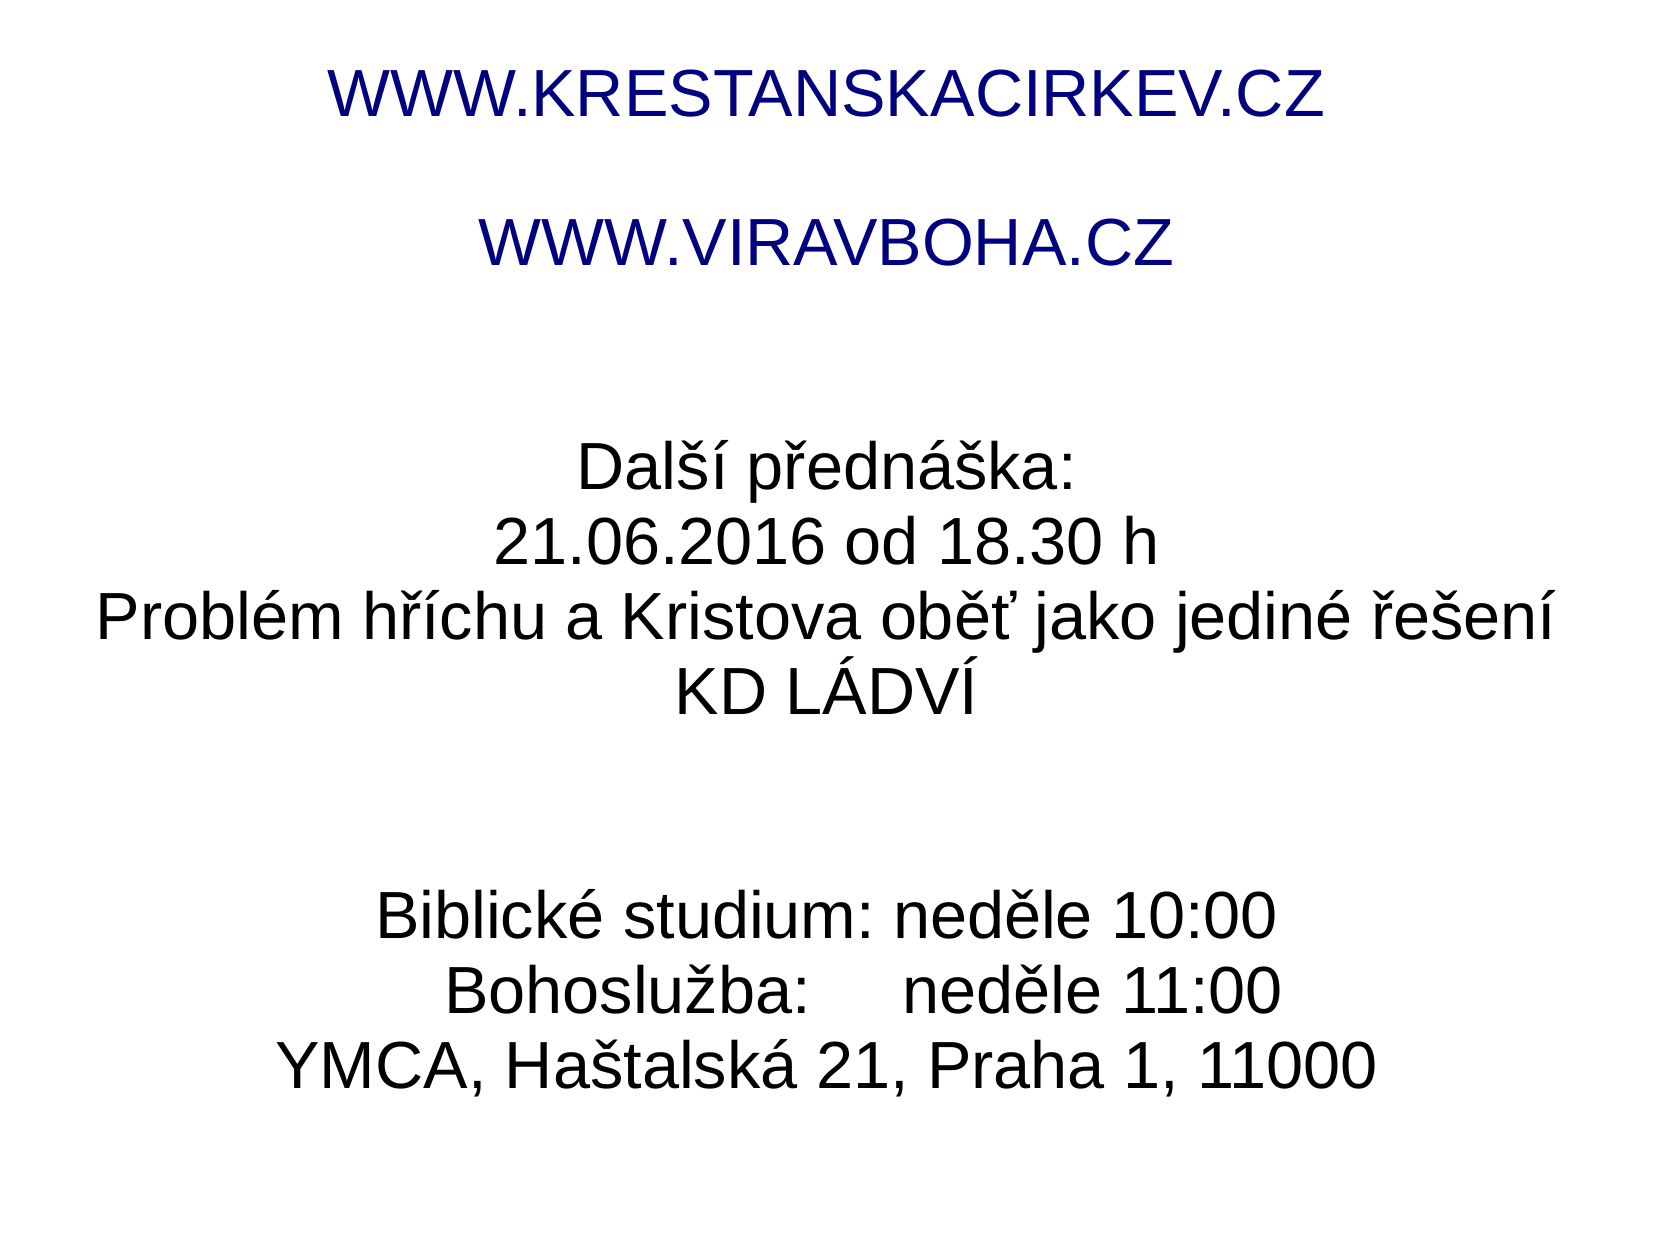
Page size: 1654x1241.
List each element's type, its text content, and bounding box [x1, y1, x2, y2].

subtitle WWW.KRESTANSKACIRKEV.CZ WWW.VIRAVBOHA.CZ Další přednáška: 21.06.2016 od 18.30 h Problém hříchu a Kristova oběť jako jediné řešení KD LÁDVÍ Biblické studium: neděle 10:00 Bohoslužba: neděle 11:00 YMCA, Haštalská 21, Praha 1, 11000 [82, 0, 1571, 1178]
